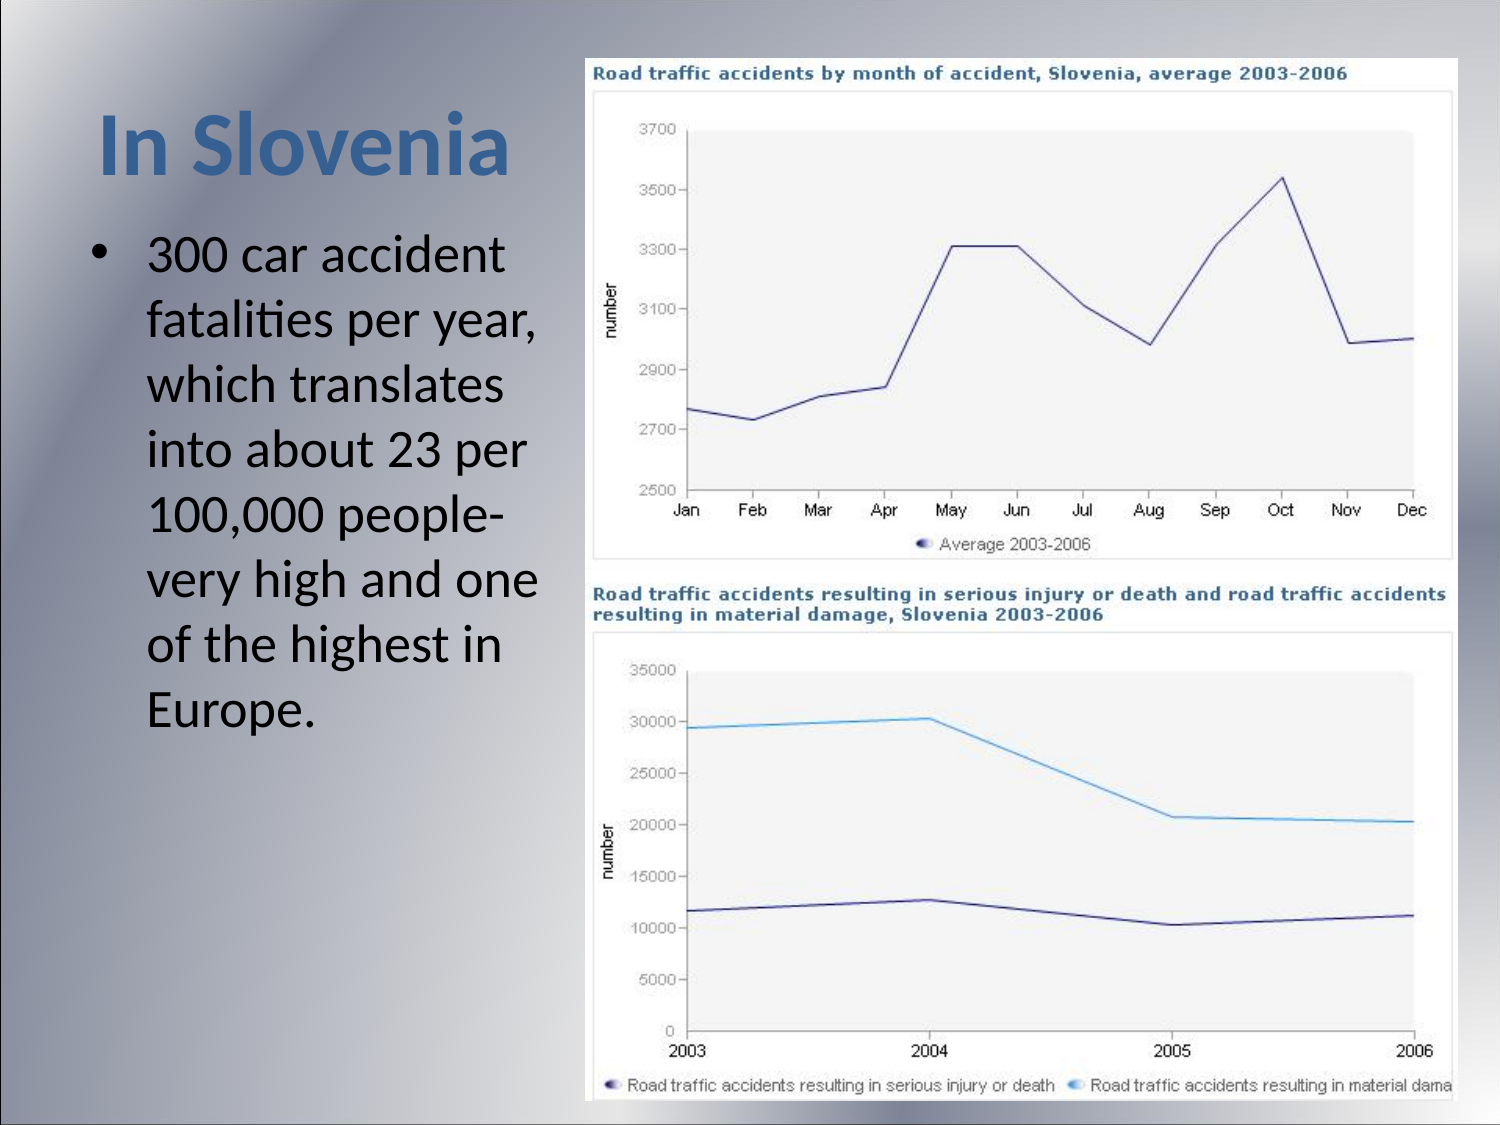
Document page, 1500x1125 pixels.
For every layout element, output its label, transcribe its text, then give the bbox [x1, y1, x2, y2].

picture [0, 0, 1500, 1125]
list 300 car accident fatalities per year, which translates into about 23 per 100,000 people- very high and one of the highest in Europe. [75, 210, 575, 1005]
title In Slovenia [23, 45, 586, 233]
